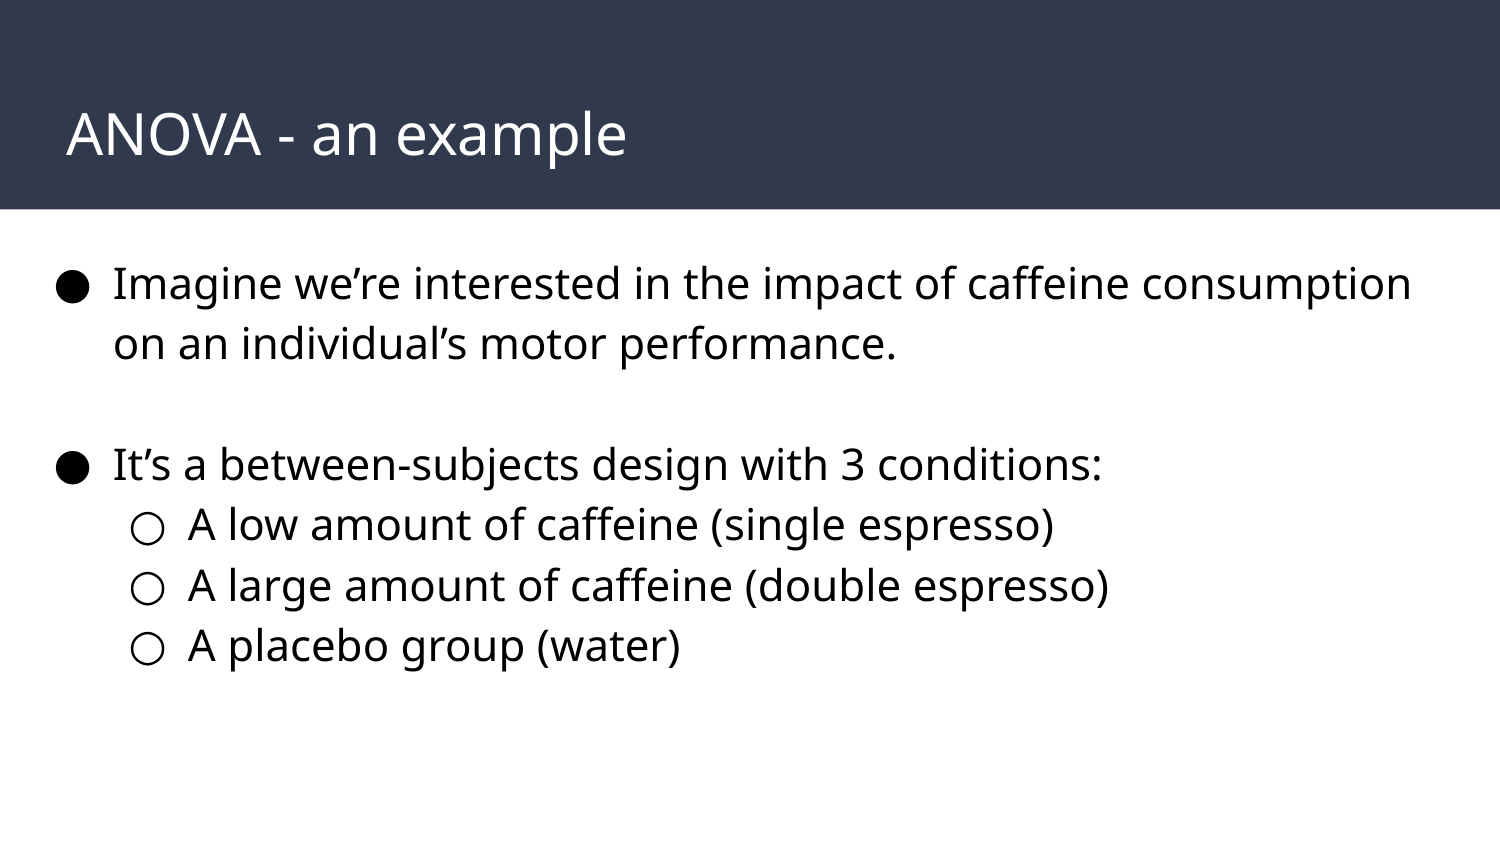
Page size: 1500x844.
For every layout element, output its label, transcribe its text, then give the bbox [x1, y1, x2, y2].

title ANOVA - an example [51, 82, 1449, 185]
text_box Imagine we’re interested in the impact of caffeine consumption on an individual’s motor performance. It’s a between-subjects design with 3 conditions: A low amount of caffeine (single espresso) A large amount of caffeine (double espresso) A placebo group (water) [22, 232, 1467, 828]
